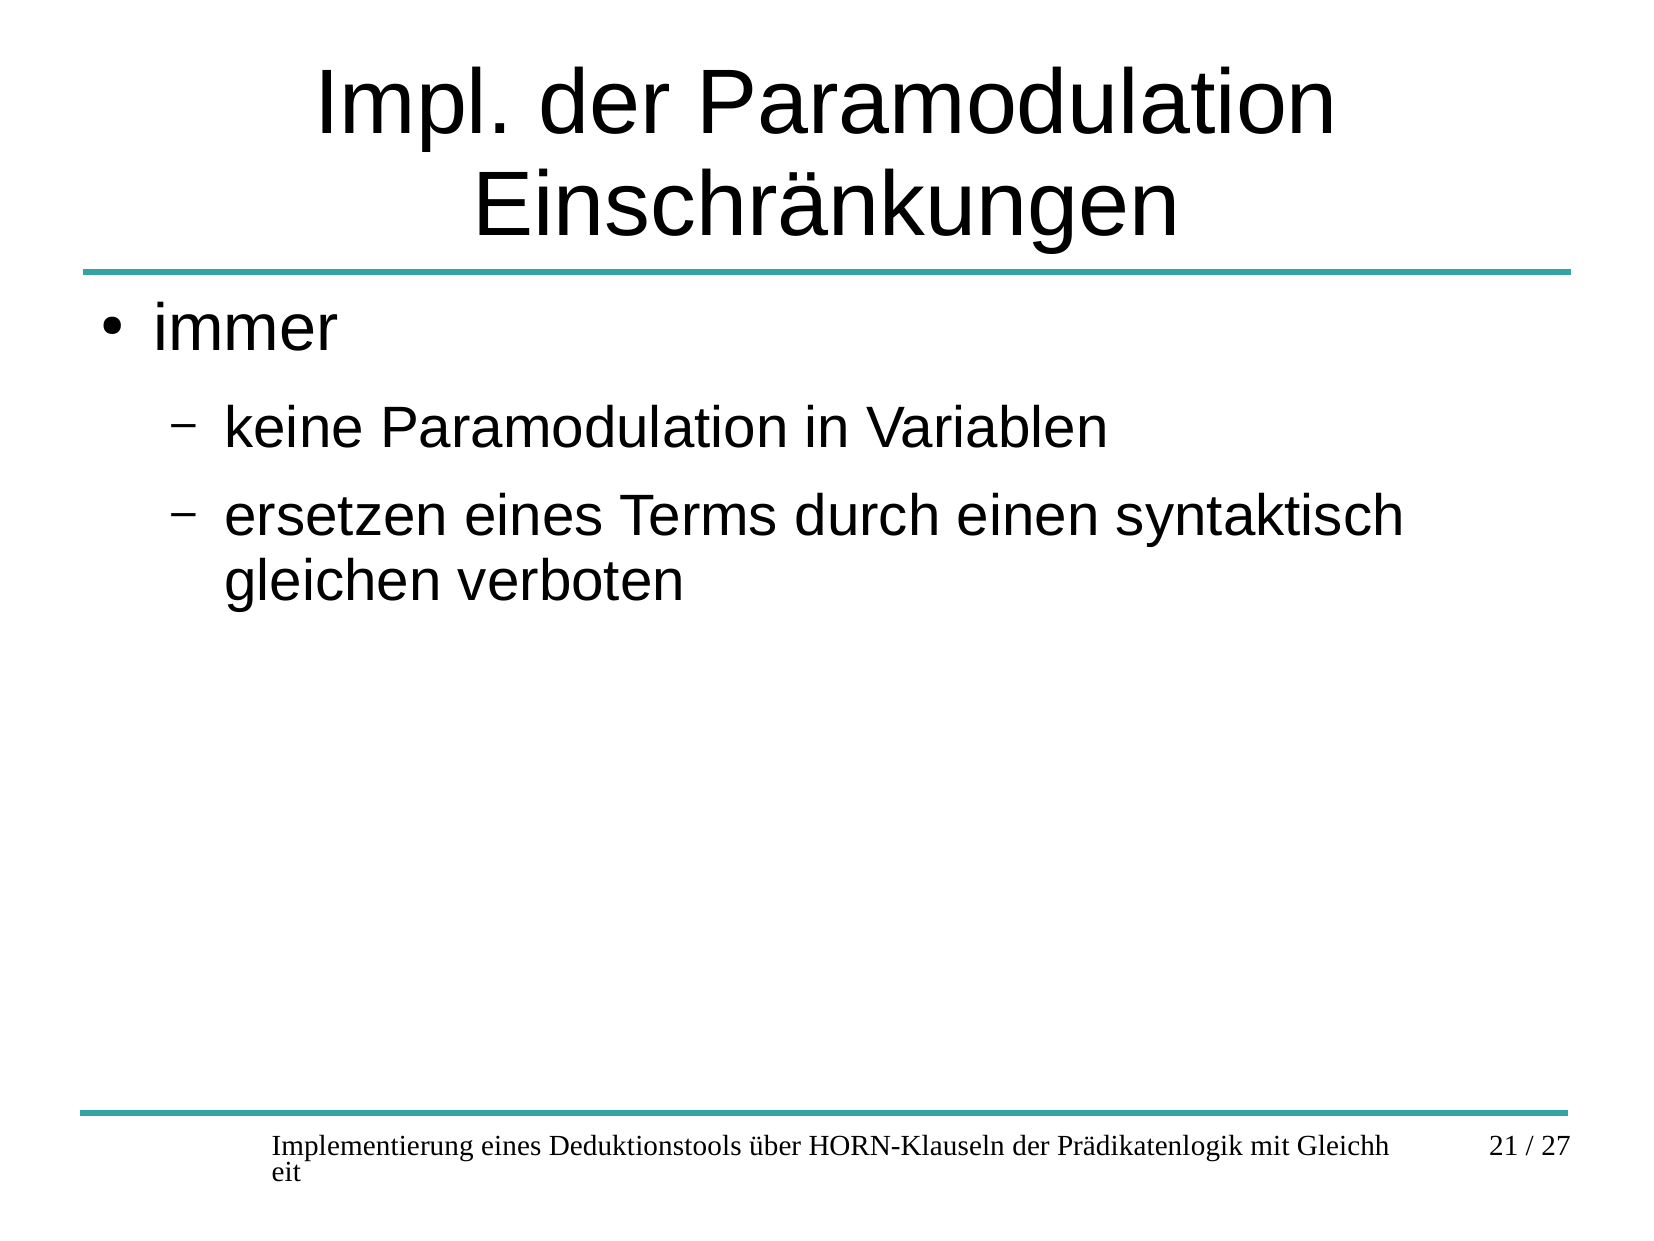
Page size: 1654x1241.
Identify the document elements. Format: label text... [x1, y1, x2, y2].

title Impl. der Paramodulation Einschränkungen [82, 49, 1571, 257]
list immer keine Paramodulation in Variablen ersetzen eines Terms durch einen syntaktisch gleichen verboten [82, 290, 1538, 1099]
